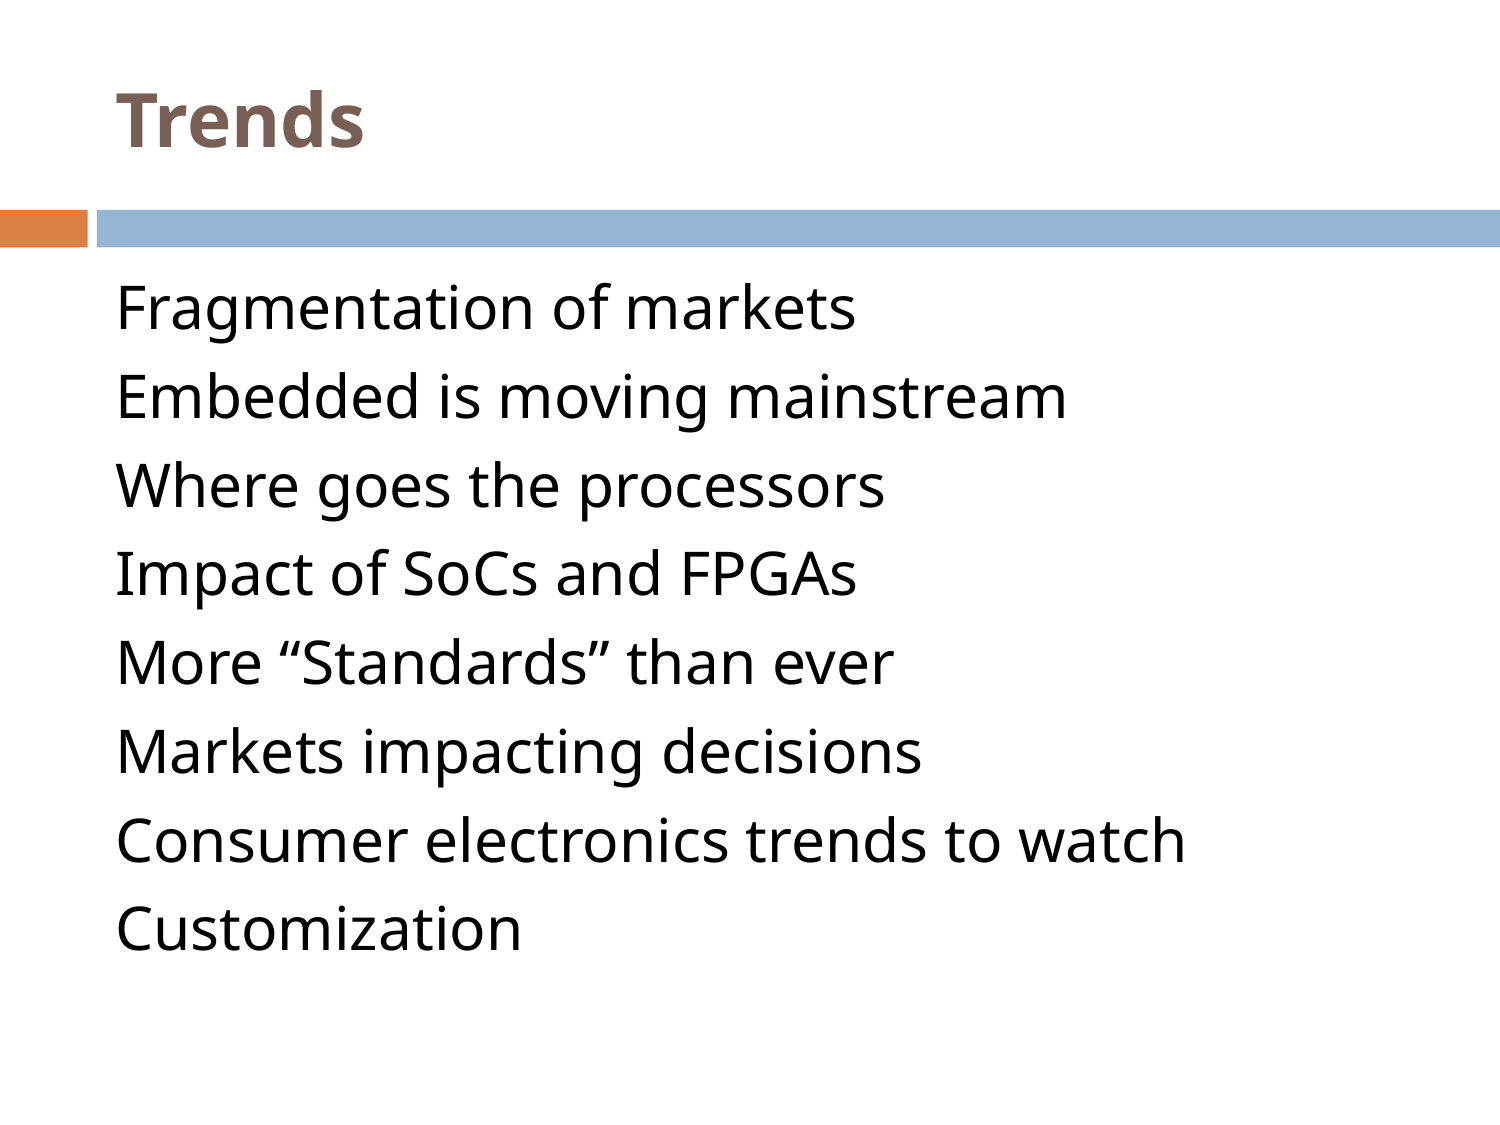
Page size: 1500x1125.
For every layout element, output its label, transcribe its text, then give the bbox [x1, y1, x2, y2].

title Trends [100, 37, 1438, 201]
list Fragmentation of markets Embedded is moving mainstream Where goes the processors Impact of SoCs and FPGAs More “Standards” than ever Markets impacting decisions Consumer electronics trends to watch Customization [100, 262, 1438, 1001]
